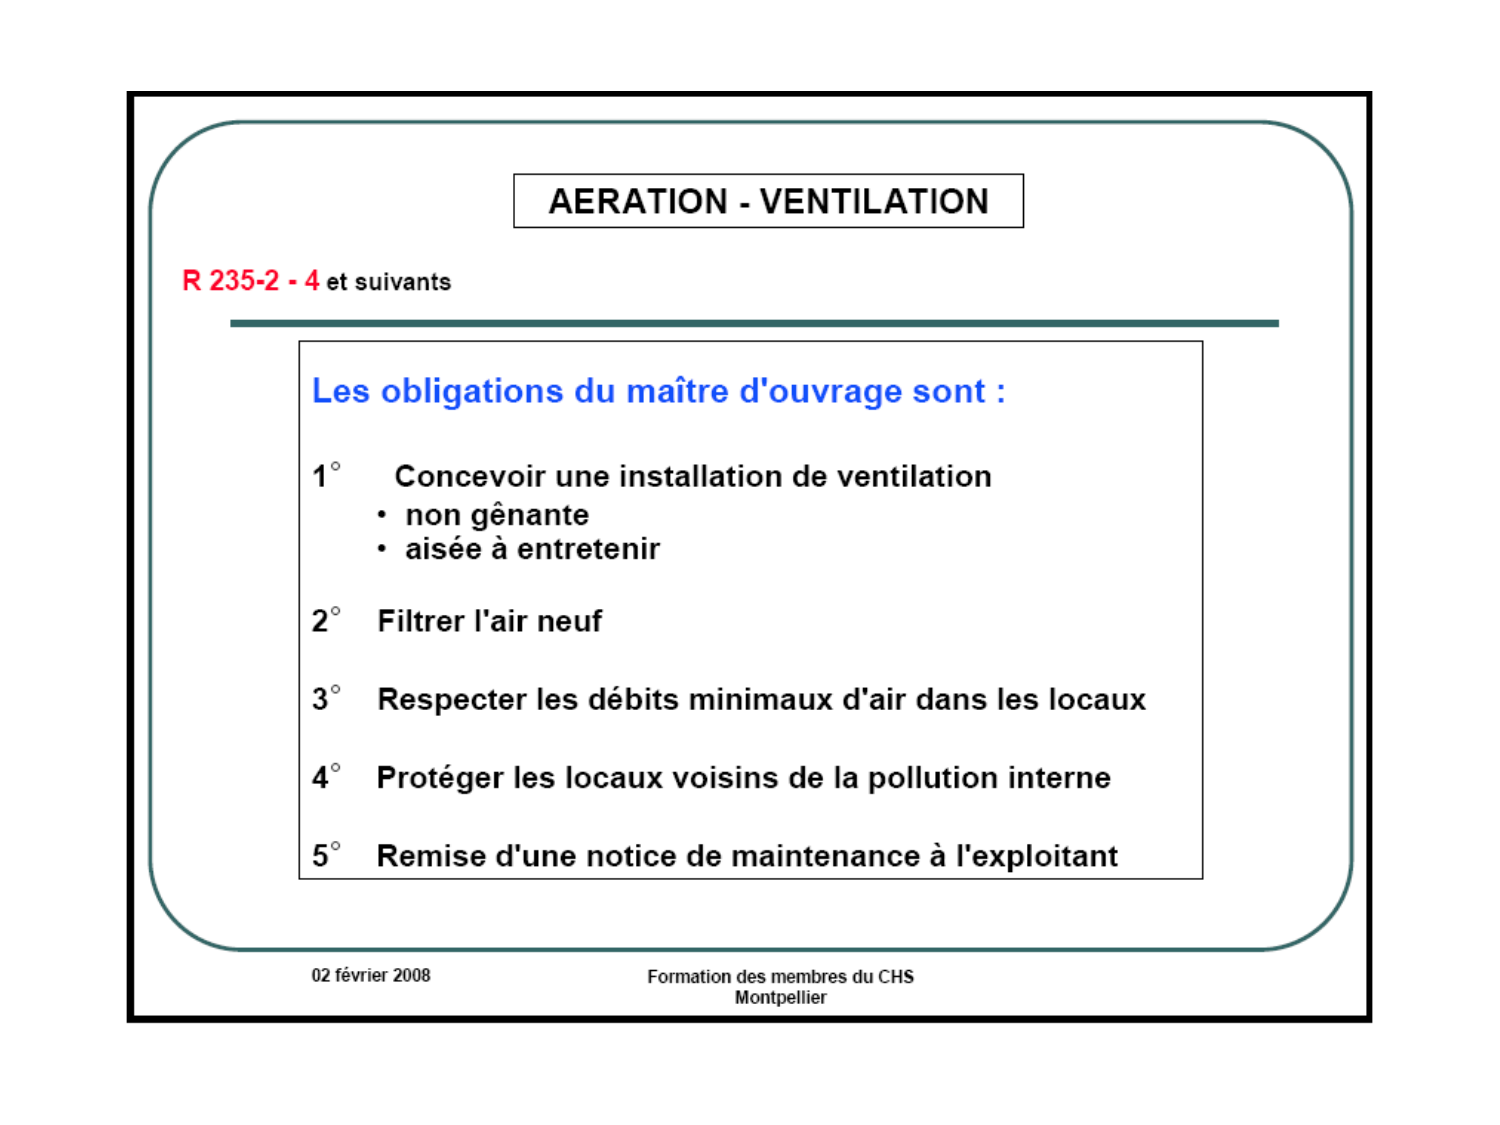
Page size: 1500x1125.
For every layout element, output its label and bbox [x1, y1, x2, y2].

picture [124, 91, 1376, 1034]
